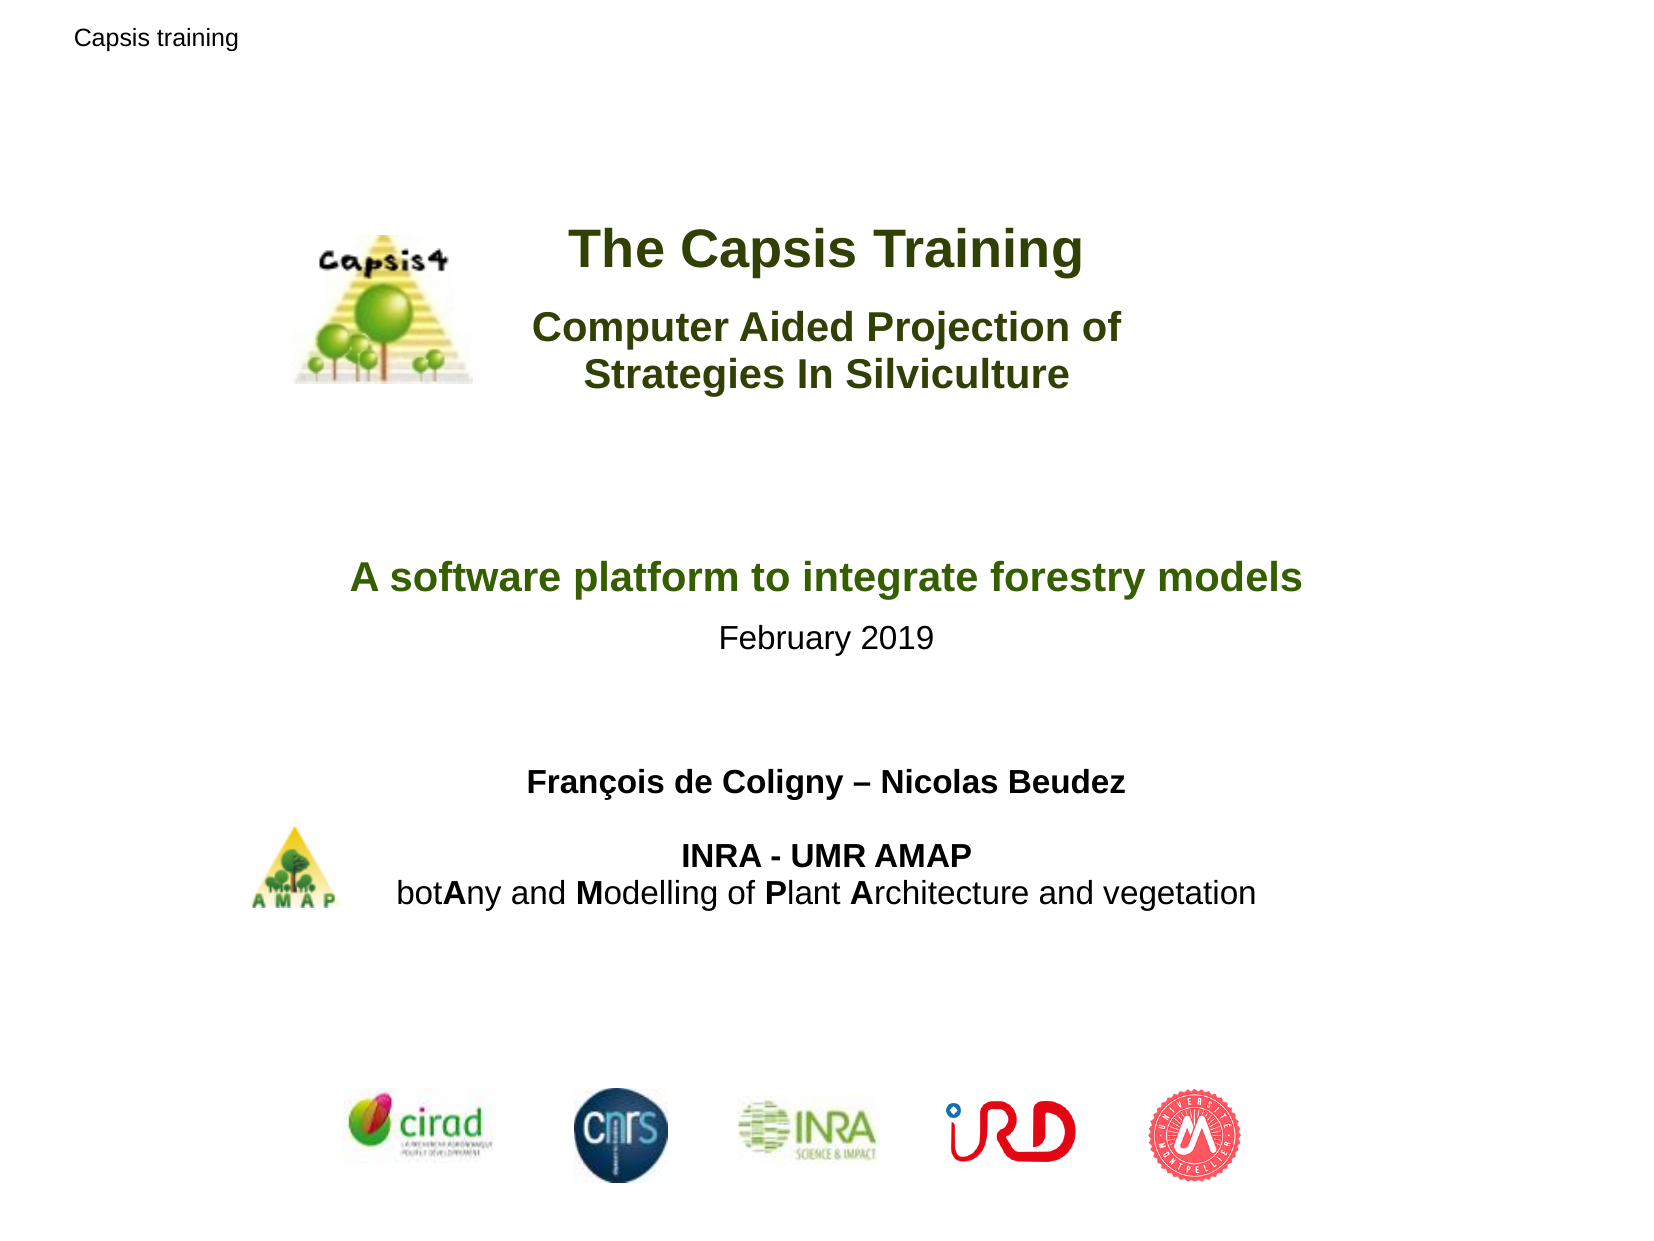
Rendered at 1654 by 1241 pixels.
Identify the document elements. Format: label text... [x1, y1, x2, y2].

picture [938, 1100, 1079, 1164]
picture [343, 1088, 500, 1163]
text_box A software platform to integrate forestry models [250, 546, 1403, 624]
picture [1145, 1086, 1243, 1182]
picture [248, 826, 343, 908]
text_box François de Coligny – Nicolas Beudez INRA - UMR AMAP botAny and Modelling of Plant Architecture and vegetation [378, 755, 1276, 959]
text_box February 2019 [693, 612, 960, 665]
picture [574, 1088, 668, 1183]
picture [292, 235, 473, 384]
text_box Capsis training [59, 16, 1004, 60]
text_box The Capsis Training Computer Aided Projection of Strategies In Silviculture [442, 211, 1212, 427]
picture [738, 1095, 879, 1166]
